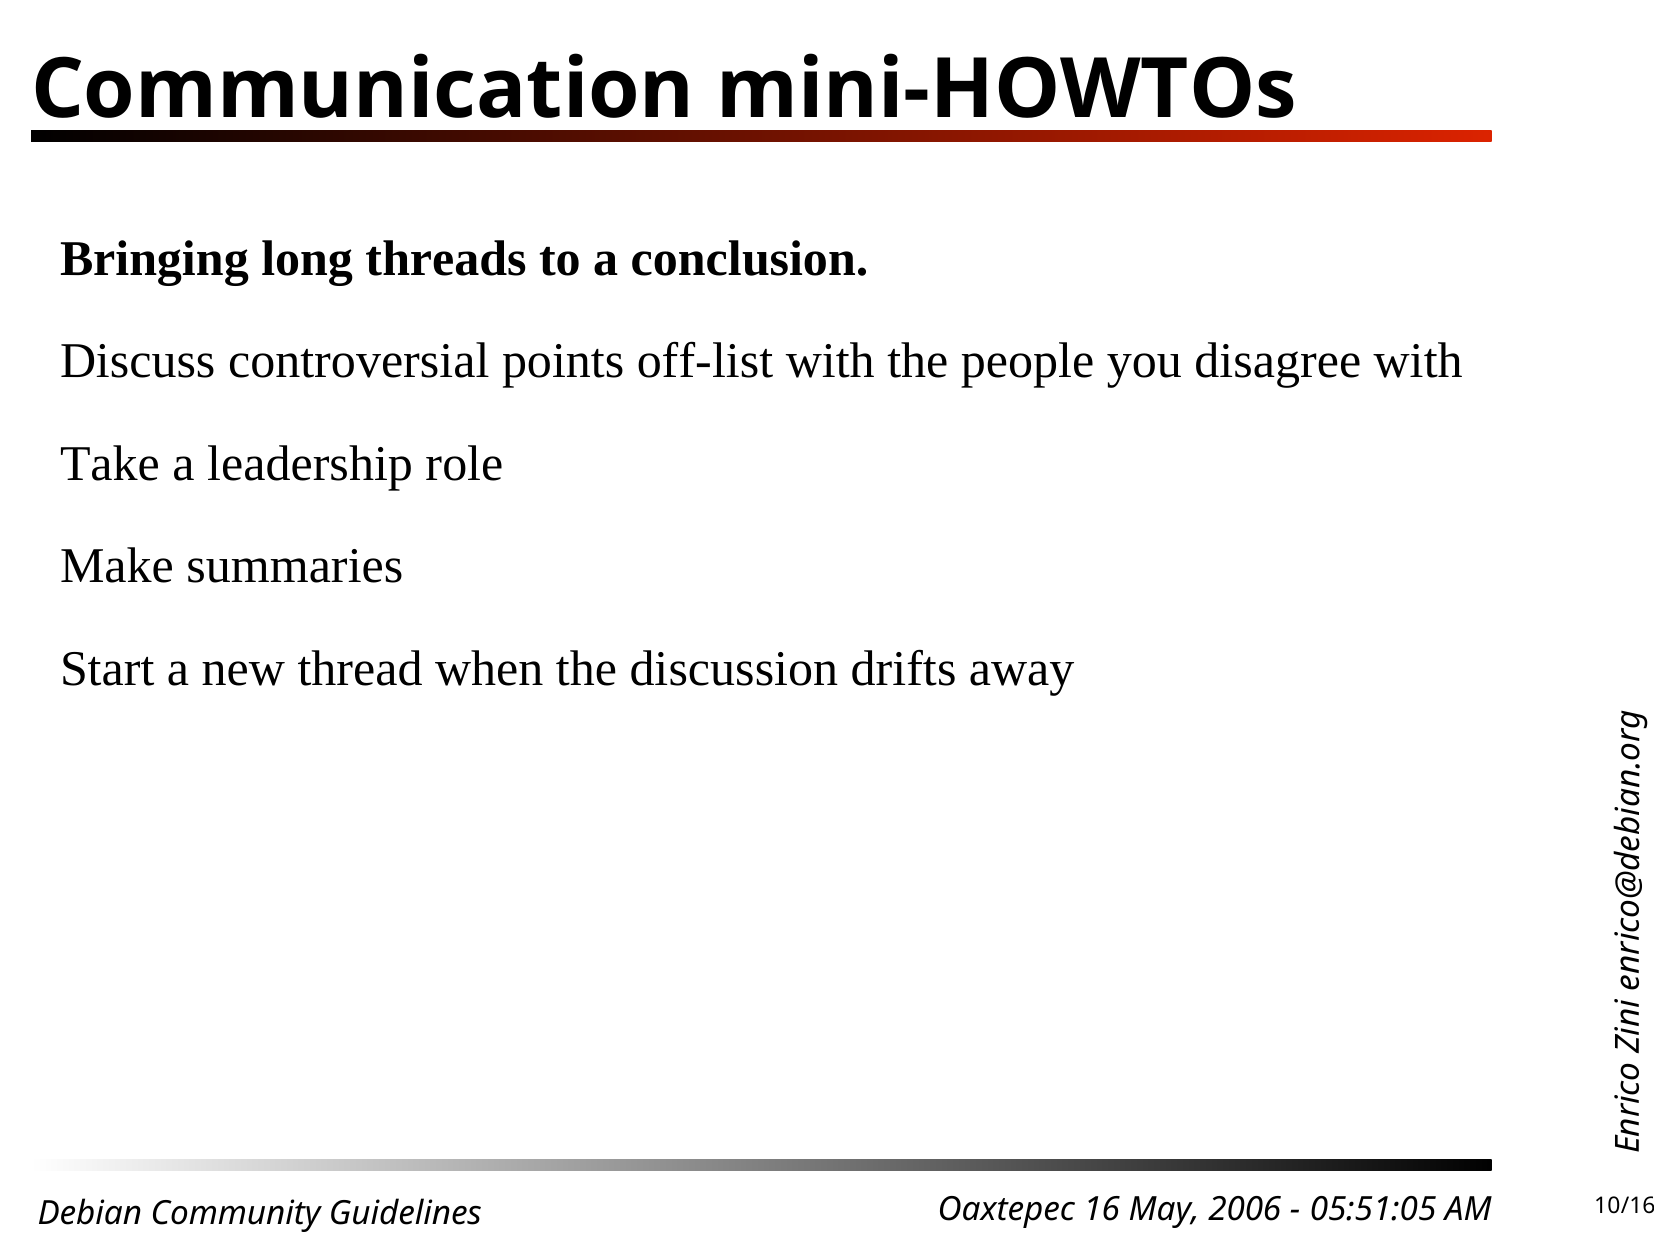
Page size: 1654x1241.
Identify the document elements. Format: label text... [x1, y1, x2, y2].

text_box Bringing long threads to a conclusion. Discuss controversial points off-list with the people you disagree with Take a leadership role Make summaries Start a new thread when the discussion drifts away [60, 230, 1498, 770]
text_box Communication mini-HOWTOs [31, 28, 1438, 165]
